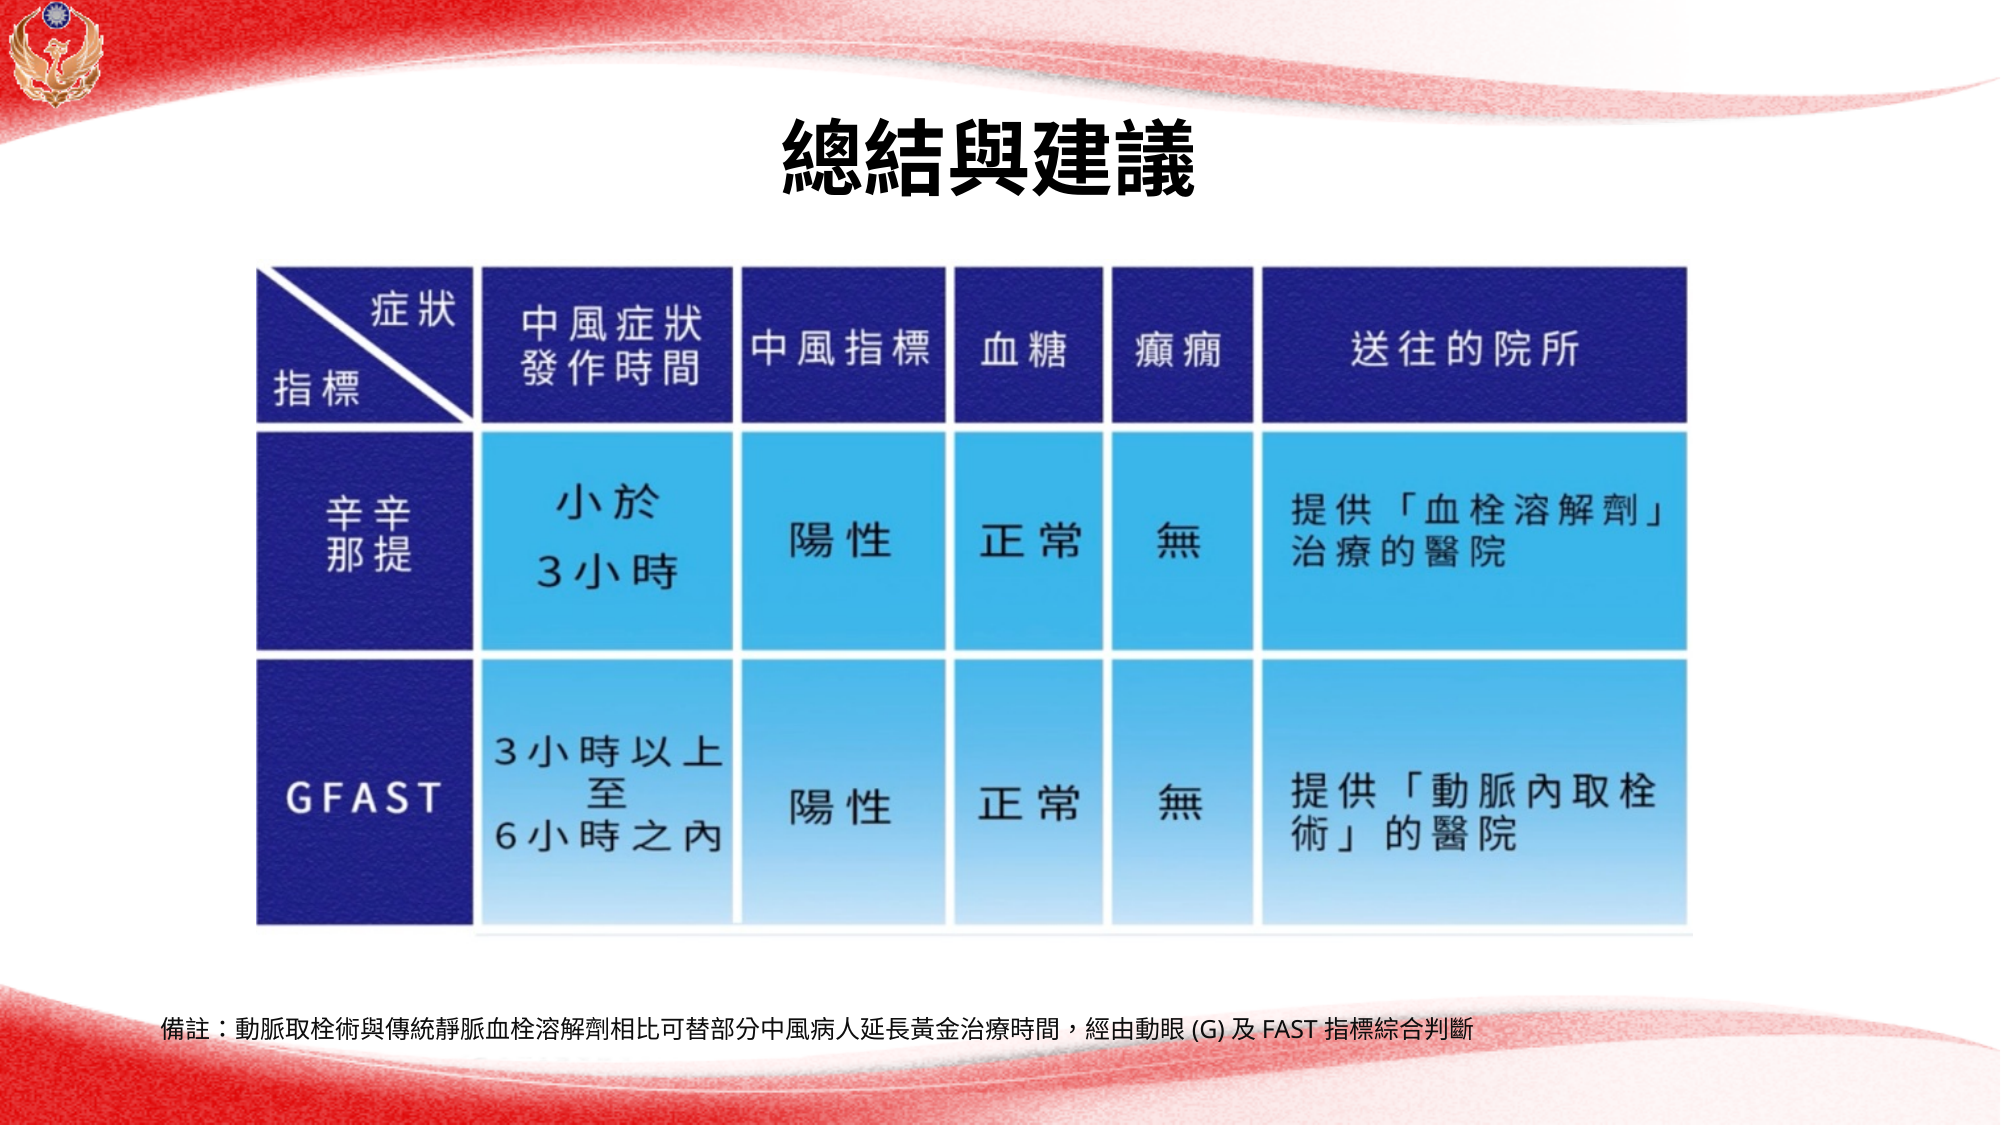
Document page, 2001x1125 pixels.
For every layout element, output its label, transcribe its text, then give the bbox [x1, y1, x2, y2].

text_box 備註：動脈取栓術與傳統靜脈血栓溶解劑相比可替部分中風病人延長黃金治療時間，經由動眼(G)及FAST指標綜合判斷 [146, 1006, 1693, 1052]
title 總結與建議 [88, 62, 1889, 251]
picture [0, 0, 2001, 1125]
list [99, 240, 1900, 1005]
